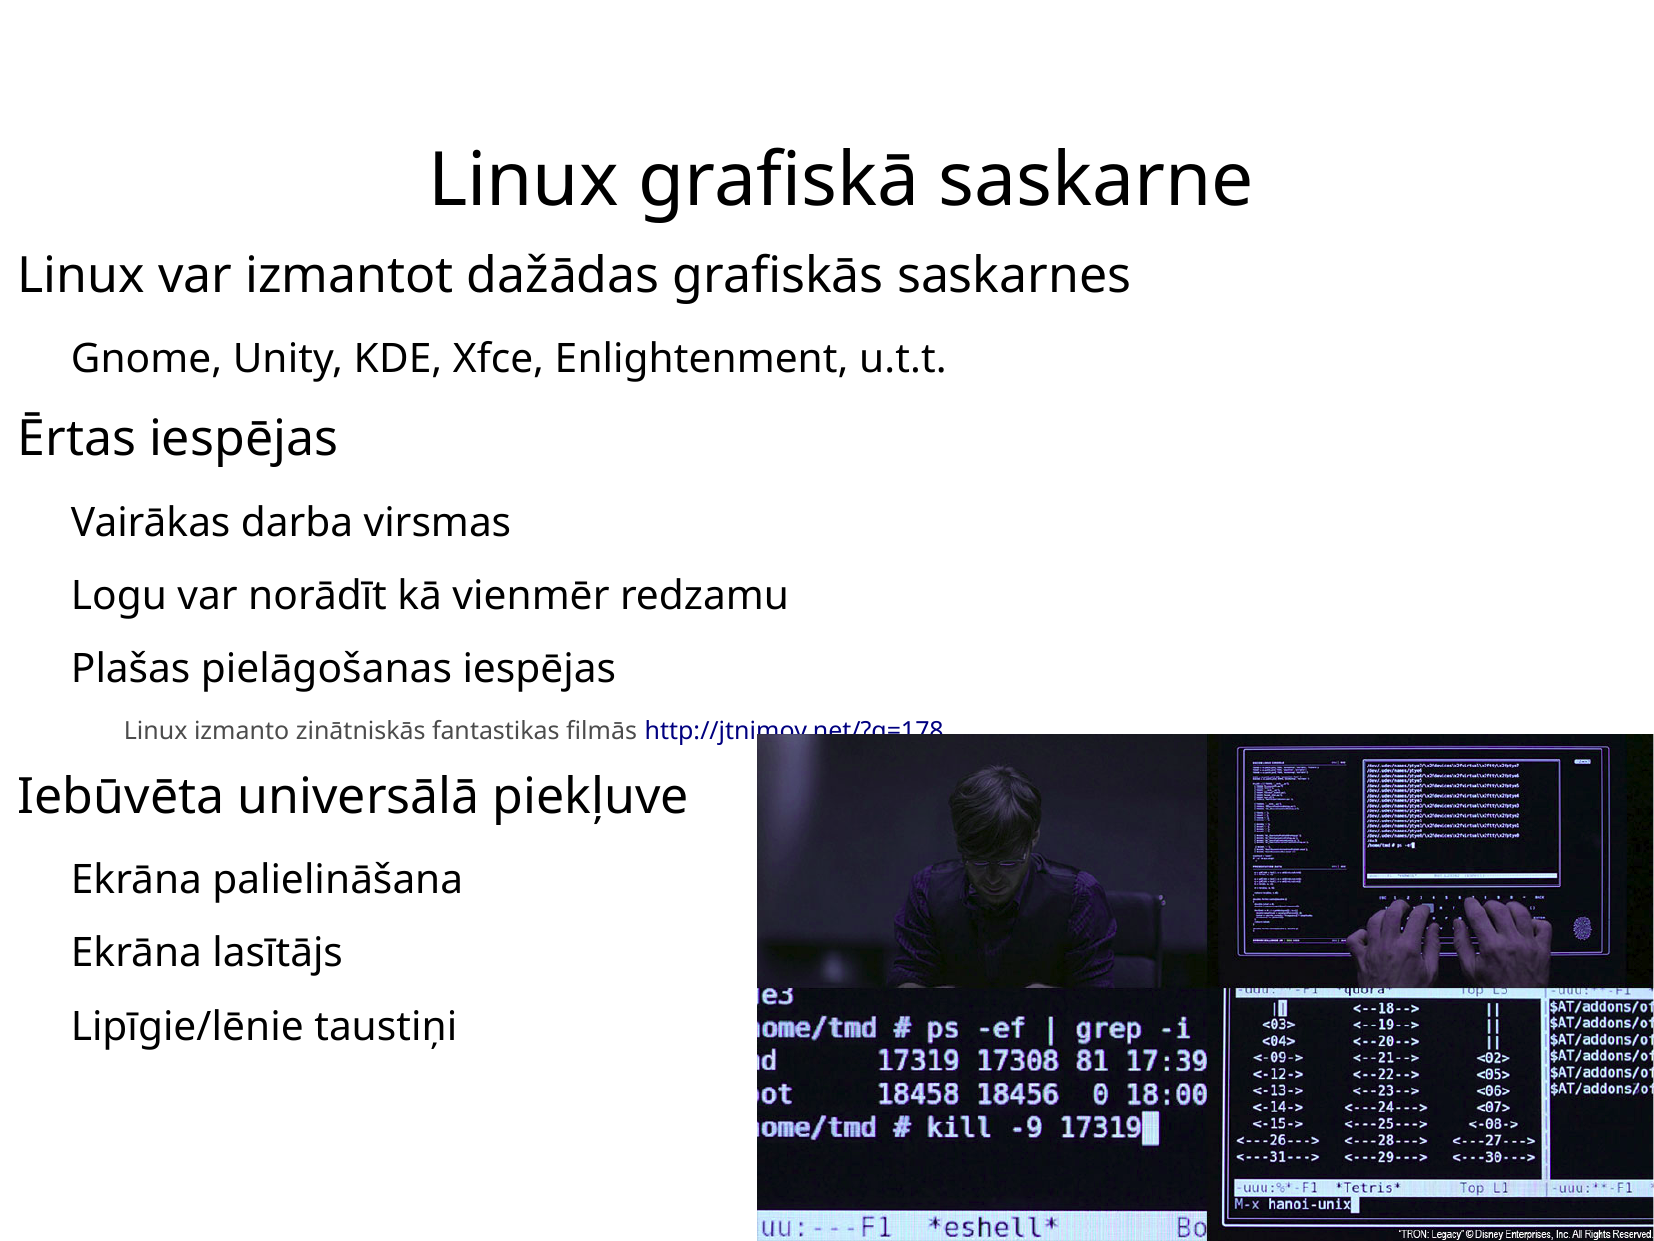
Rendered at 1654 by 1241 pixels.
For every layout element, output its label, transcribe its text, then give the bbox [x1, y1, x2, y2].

picture [757, 734, 1654, 1241]
title Linux grafiskā saskarne [159, 118, 1524, 235]
list Linux var izmantot dažādas grafiskās saskarnes Gnome, Unity, KDE, Xfce, Enlightenment, u.t.t. Ērtas iespējas Vairākas darba virsmas Logu var norādīt kā vienmēr redzamu Plašas pielāgošanas iespējas Linux izmanto zinātniskās fantastikas filmās http://jtnimoy.net/?q=178 Iebūvēta universālā piekļuve Ekrāna palielināšana Ekrāna lasītājs Lipīgie/lēnie taustiņi [0, 238, 1453, 1058]
